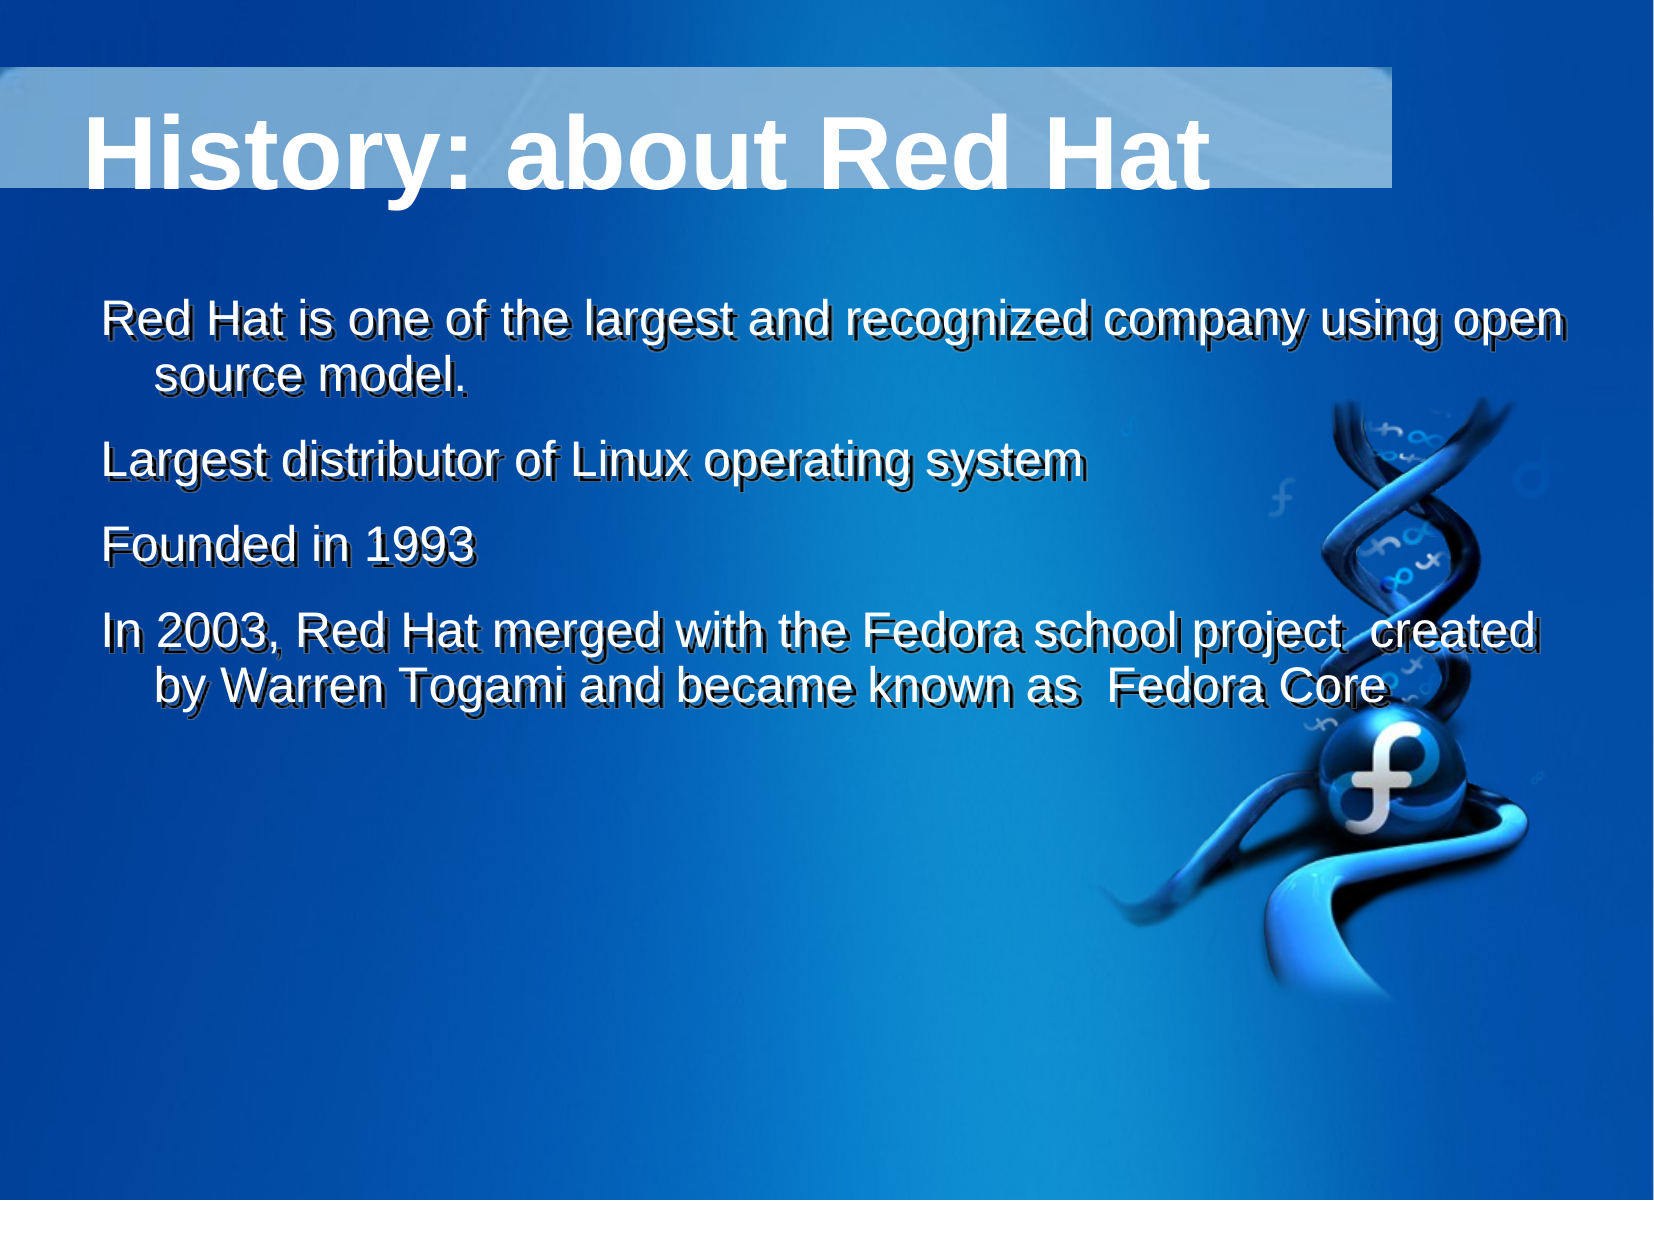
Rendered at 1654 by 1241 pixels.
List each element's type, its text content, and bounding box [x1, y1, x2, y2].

title History: about Red Hat [82, 49, 1571, 257]
picture [0, 0, 1654, 1200]
list Red Hat is one of the largest and recognized company using open source model. Largest distributor of Linux operating system Founded in 1993 In 2003, Red Hat merged with the Fedora school project created by Warren Togami and became known as Fedora Core [82, 290, 1571, 1109]
